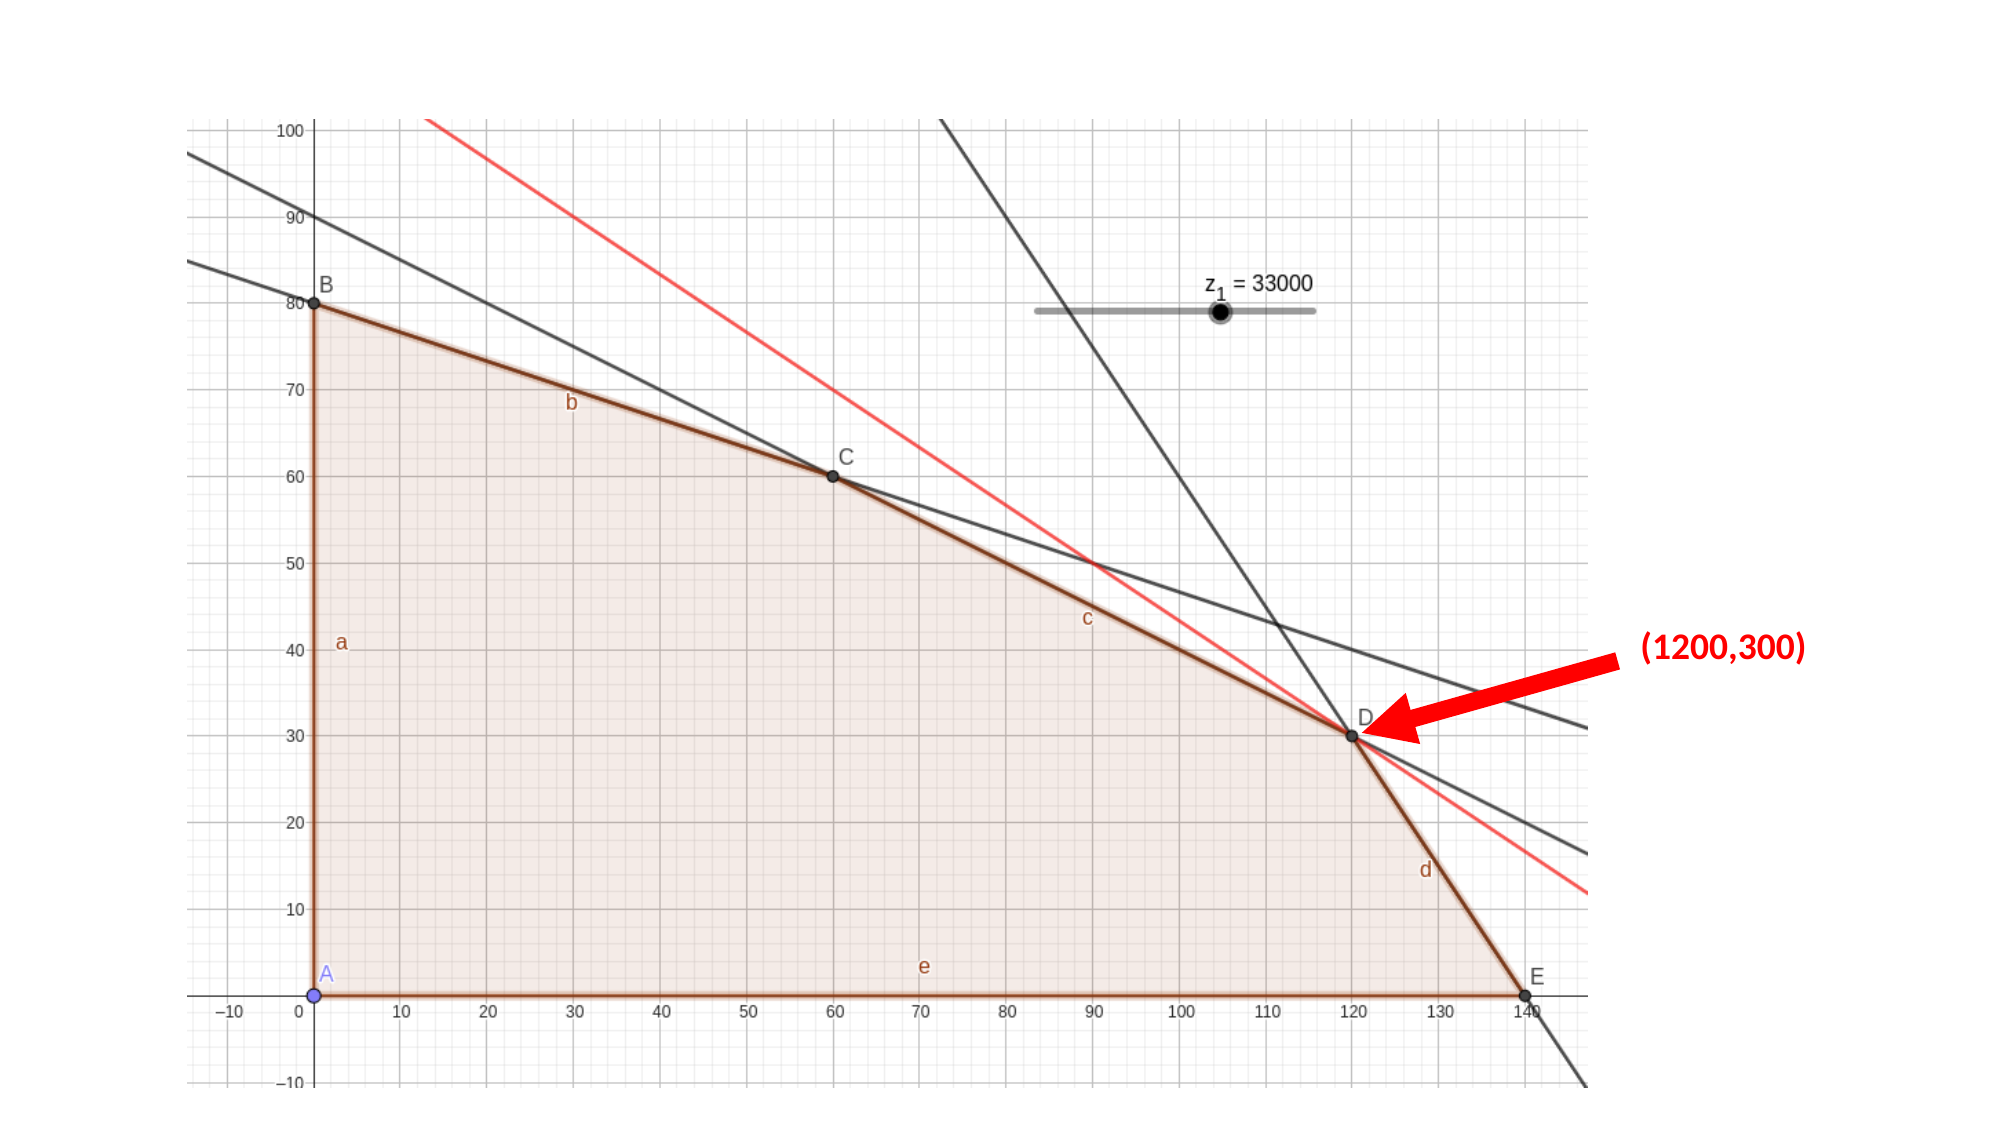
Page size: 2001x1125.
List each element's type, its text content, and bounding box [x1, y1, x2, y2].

text_box (1200,300) [1625, 614, 2000, 675]
picture [187, 119, 1588, 1088]
